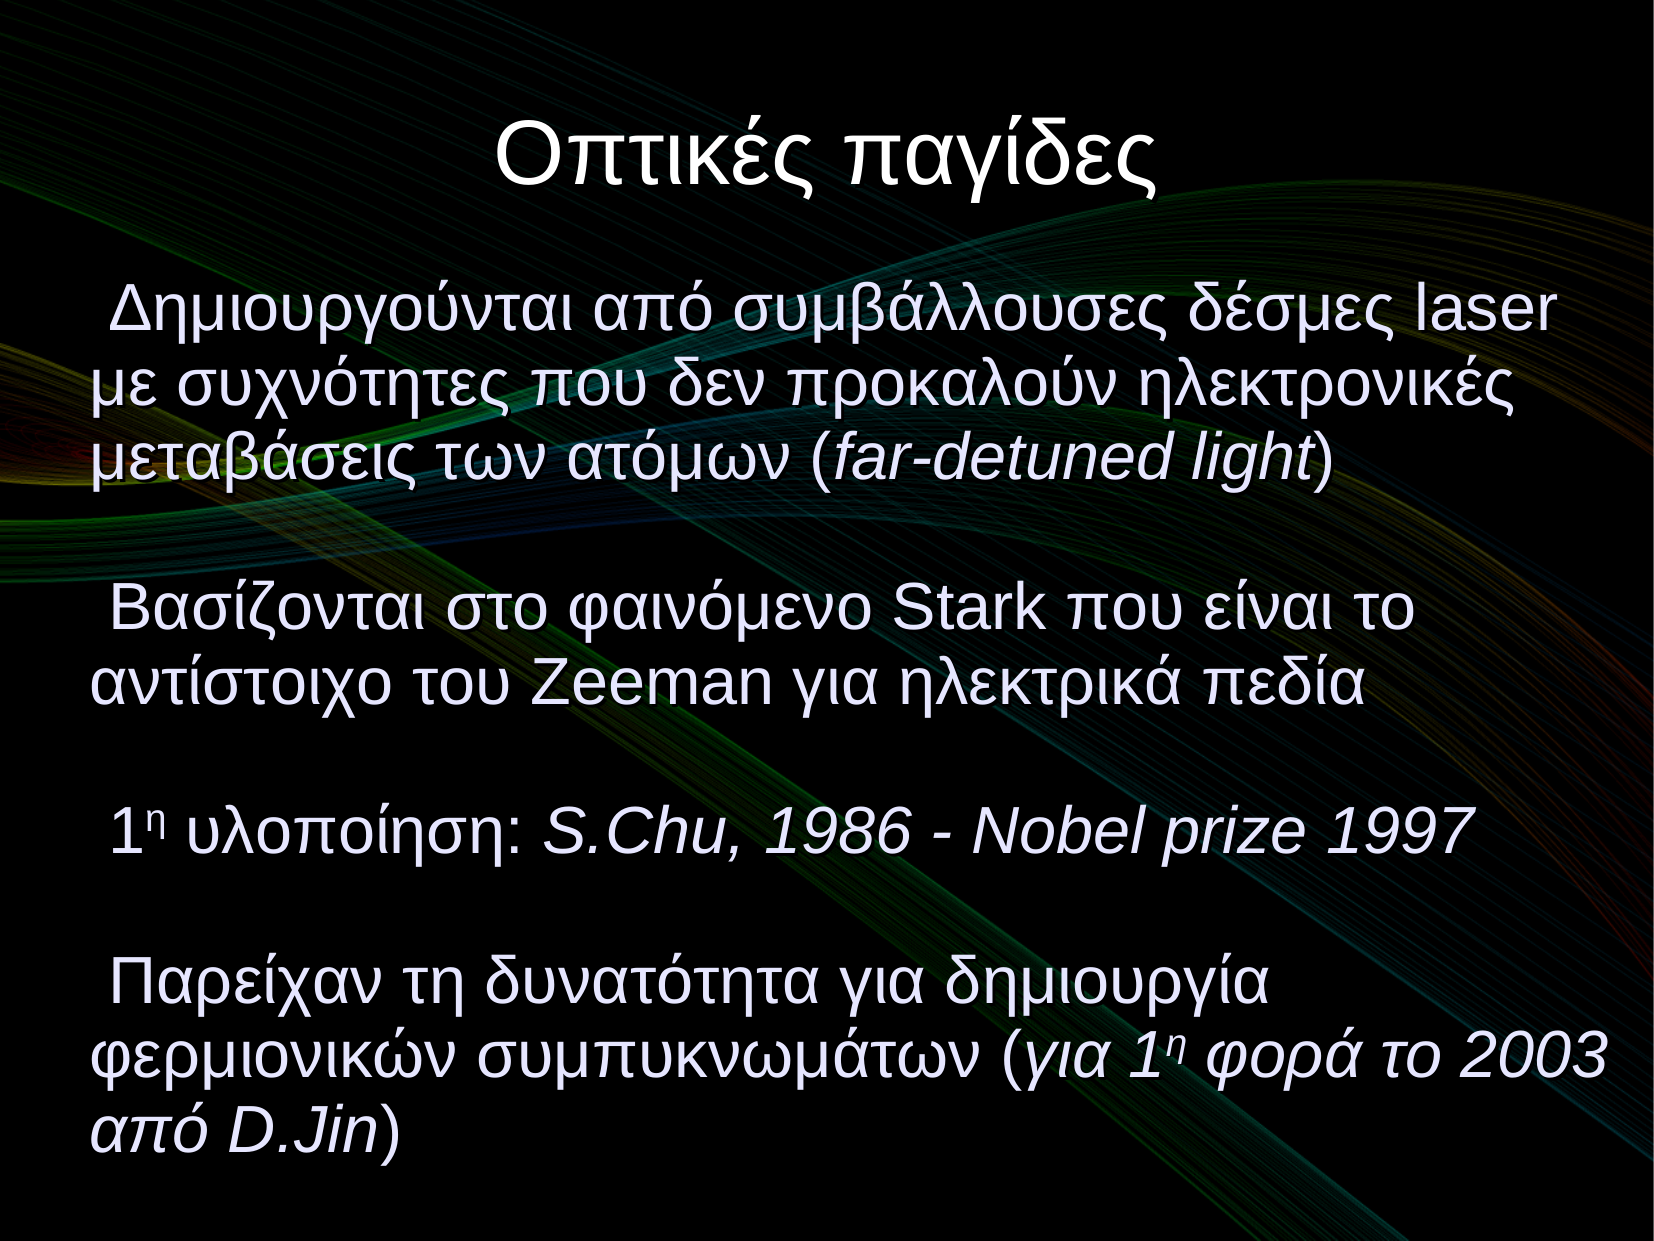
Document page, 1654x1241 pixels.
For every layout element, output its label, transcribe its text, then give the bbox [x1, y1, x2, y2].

text_box Δημιουργούνται από συμβάλλουσες δέσμες laser με συχνότητες που δεν προκαλούν ηλεκτρονικές μεταβάσεις των ατόμων (far-detuned light) Βασίζονται στο φαινόμενο Stark που είναι το αντίστοιχο του Zeeman για ηλεκτρικά πεδία 1η υλοποίηση: S.Chu, 1986 - Nobel prize 1997 Παρείχαν τη δυνατότητα για δημιουργία φερμιονικών συμπυκνωμάτων (για 1η φορά το 2003 από D.Jin) [75, 262, 1654, 1175]
title Οπτικές παγίδες [82, 56, 1571, 250]
picture [0, 0, 1654, 1241]
